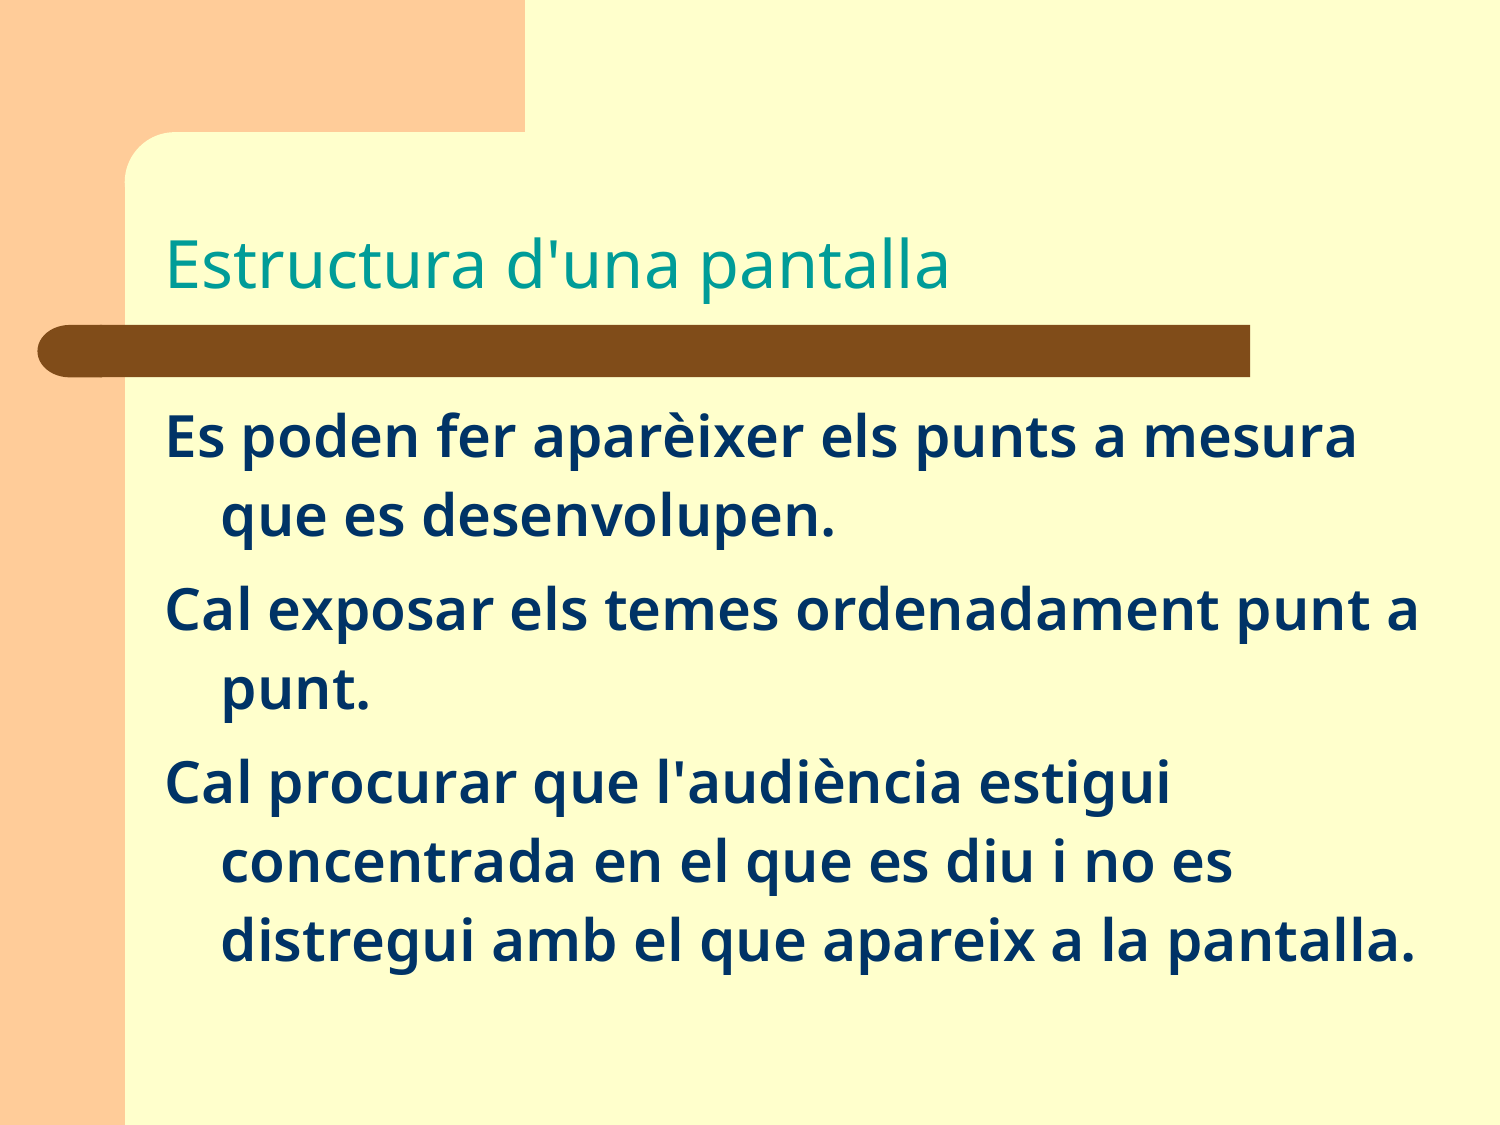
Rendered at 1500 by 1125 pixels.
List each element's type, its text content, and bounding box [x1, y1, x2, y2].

title Estructura d'una pantalla [149, 124, 1463, 313]
list Es poden fer aparèixer els punts a mesura que es desenvolupen. Cal exposar els temes ordenadament punt a punt. Cal procurar que l'audiència estigui concentrada en el que es diu i no es distregui amb el que apareix a la pantalla. [149, 387, 1463, 1000]
